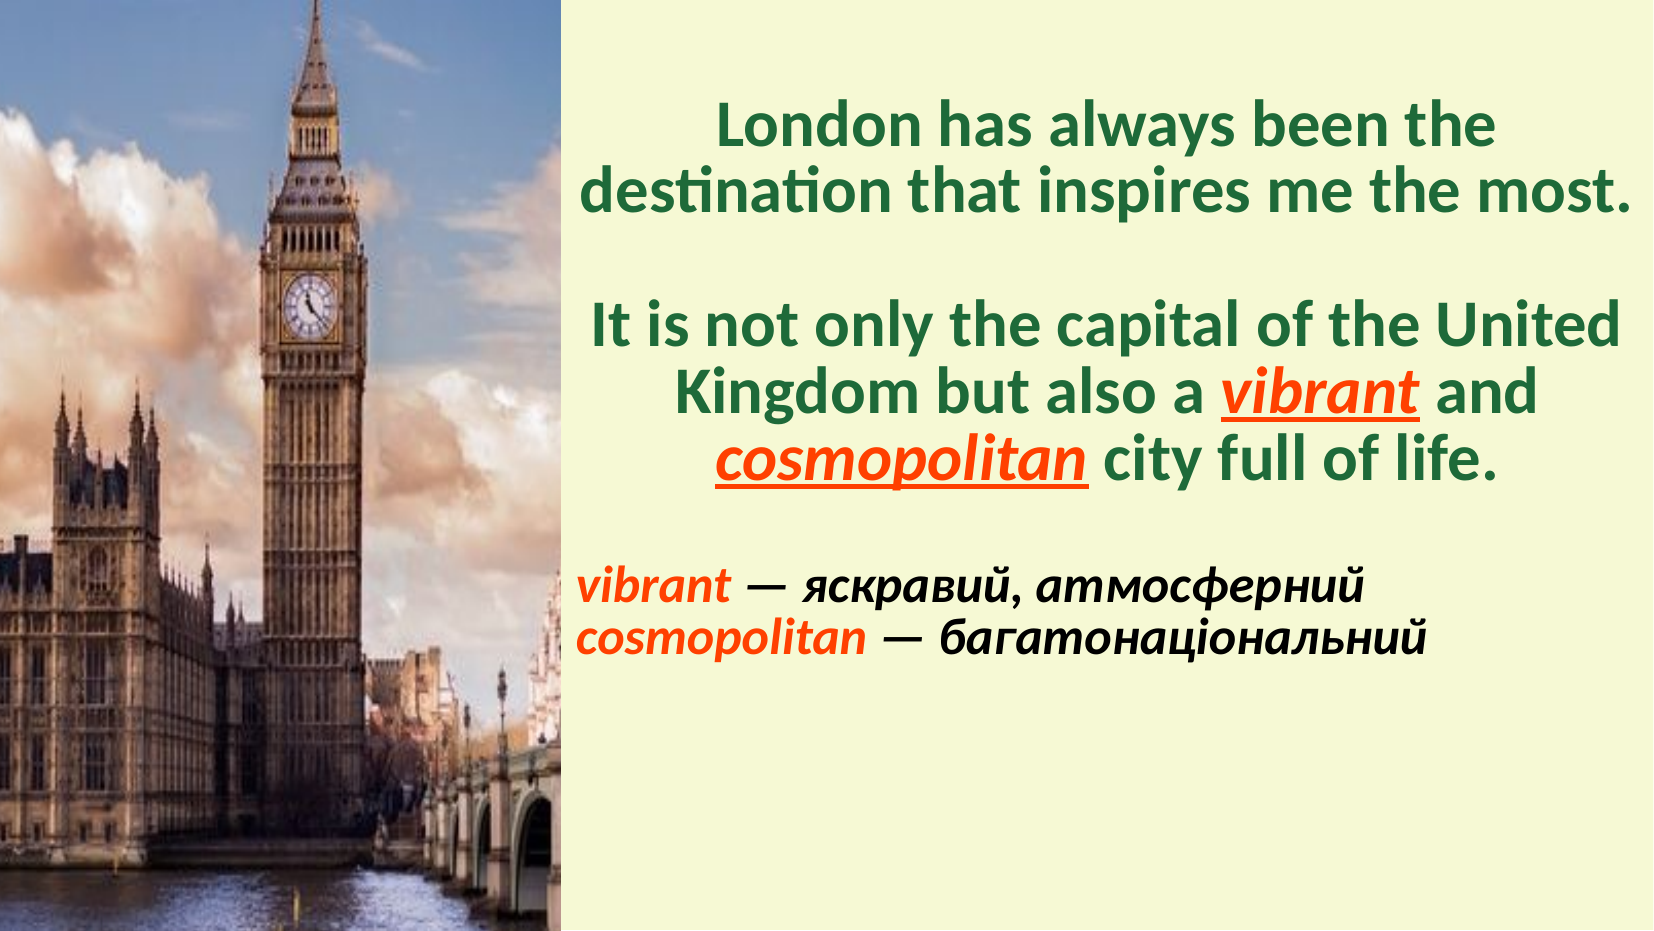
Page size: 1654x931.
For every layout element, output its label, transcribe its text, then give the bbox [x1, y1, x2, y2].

text_box London has always been the destination that inspires me the most. It is not only the capital of the United Kingdom but also a vibrant and cosmopolitan city full of life. vibrant — яскравий, атмосферний сosmopolitan — багатонаціональний [561, 88, 1654, 705]
picture [0, 0, 561, 931]
